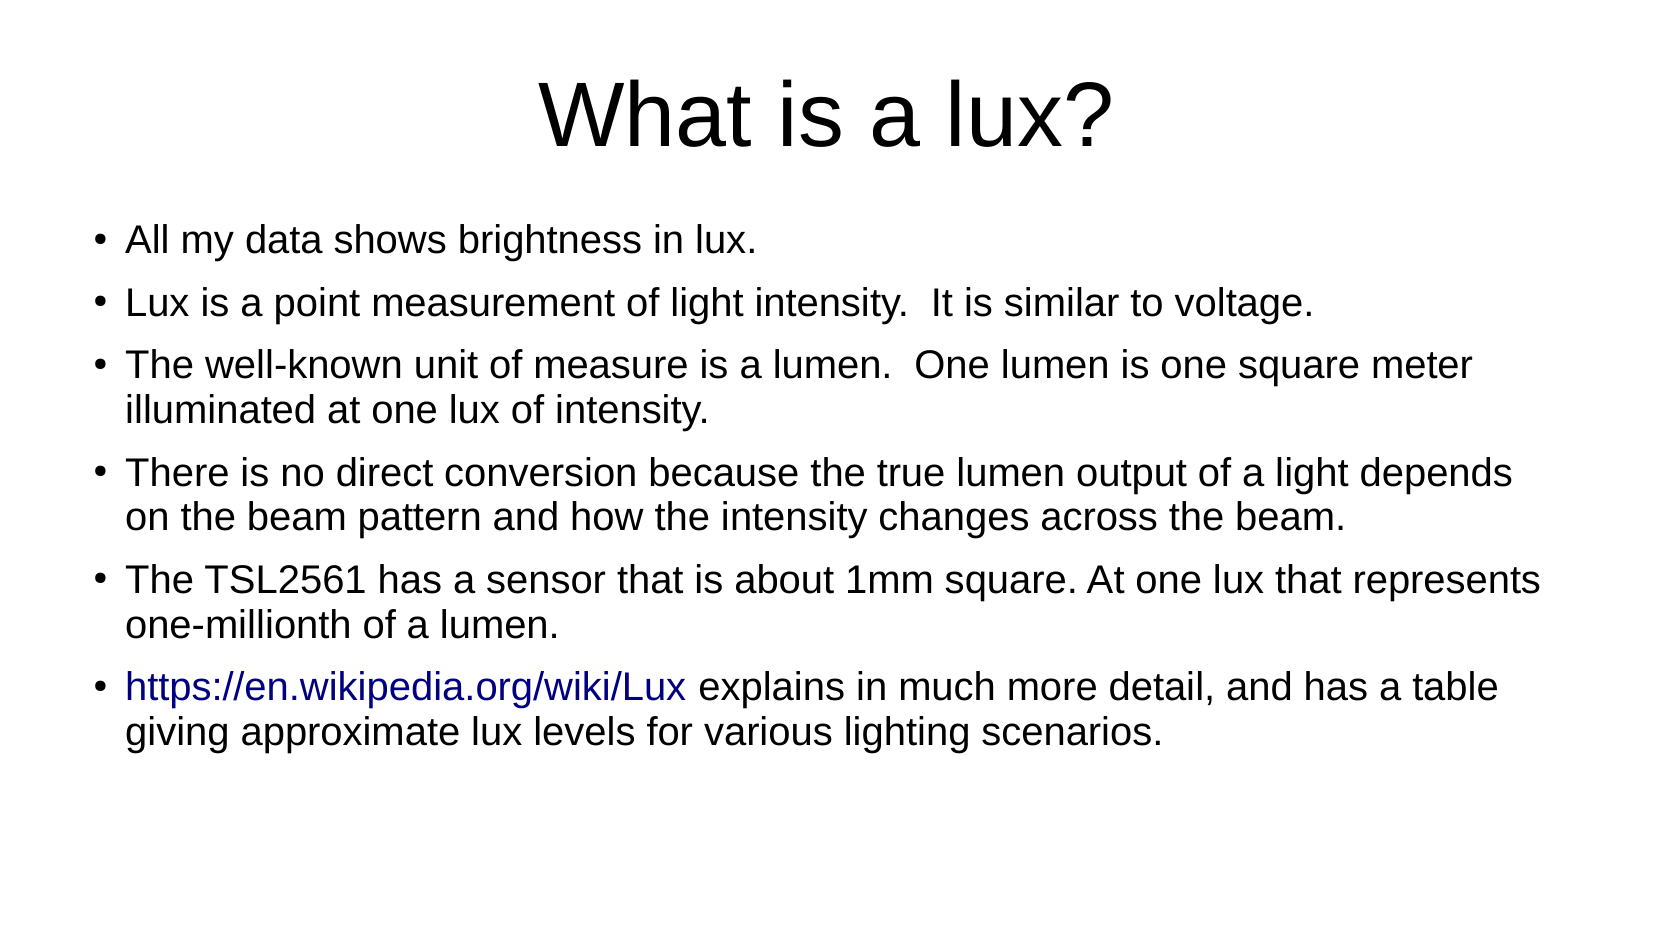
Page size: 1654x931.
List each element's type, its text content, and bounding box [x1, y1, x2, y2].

title What is a lux? [82, 37, 1571, 193]
list All my data shows brightness in lux. Lux is a point measurement of light intensity. It is similar to voltage. The well-known unit of measure is a lumen. One lumen is one square meter illuminated at one lux of intensity. There is no direct conversion because the true lumen output of a light depends on the beam pattern and how the intensity changes across the beam. The TSL2561 has a sensor that is about 1mm square. At one lux that represents one-millionth of a lumen. https://en.wikipedia.org/wiki/Lux explains in much more detail, and has a table giving approximate lux levels for various lighting scenarios. [82, 217, 1571, 758]
